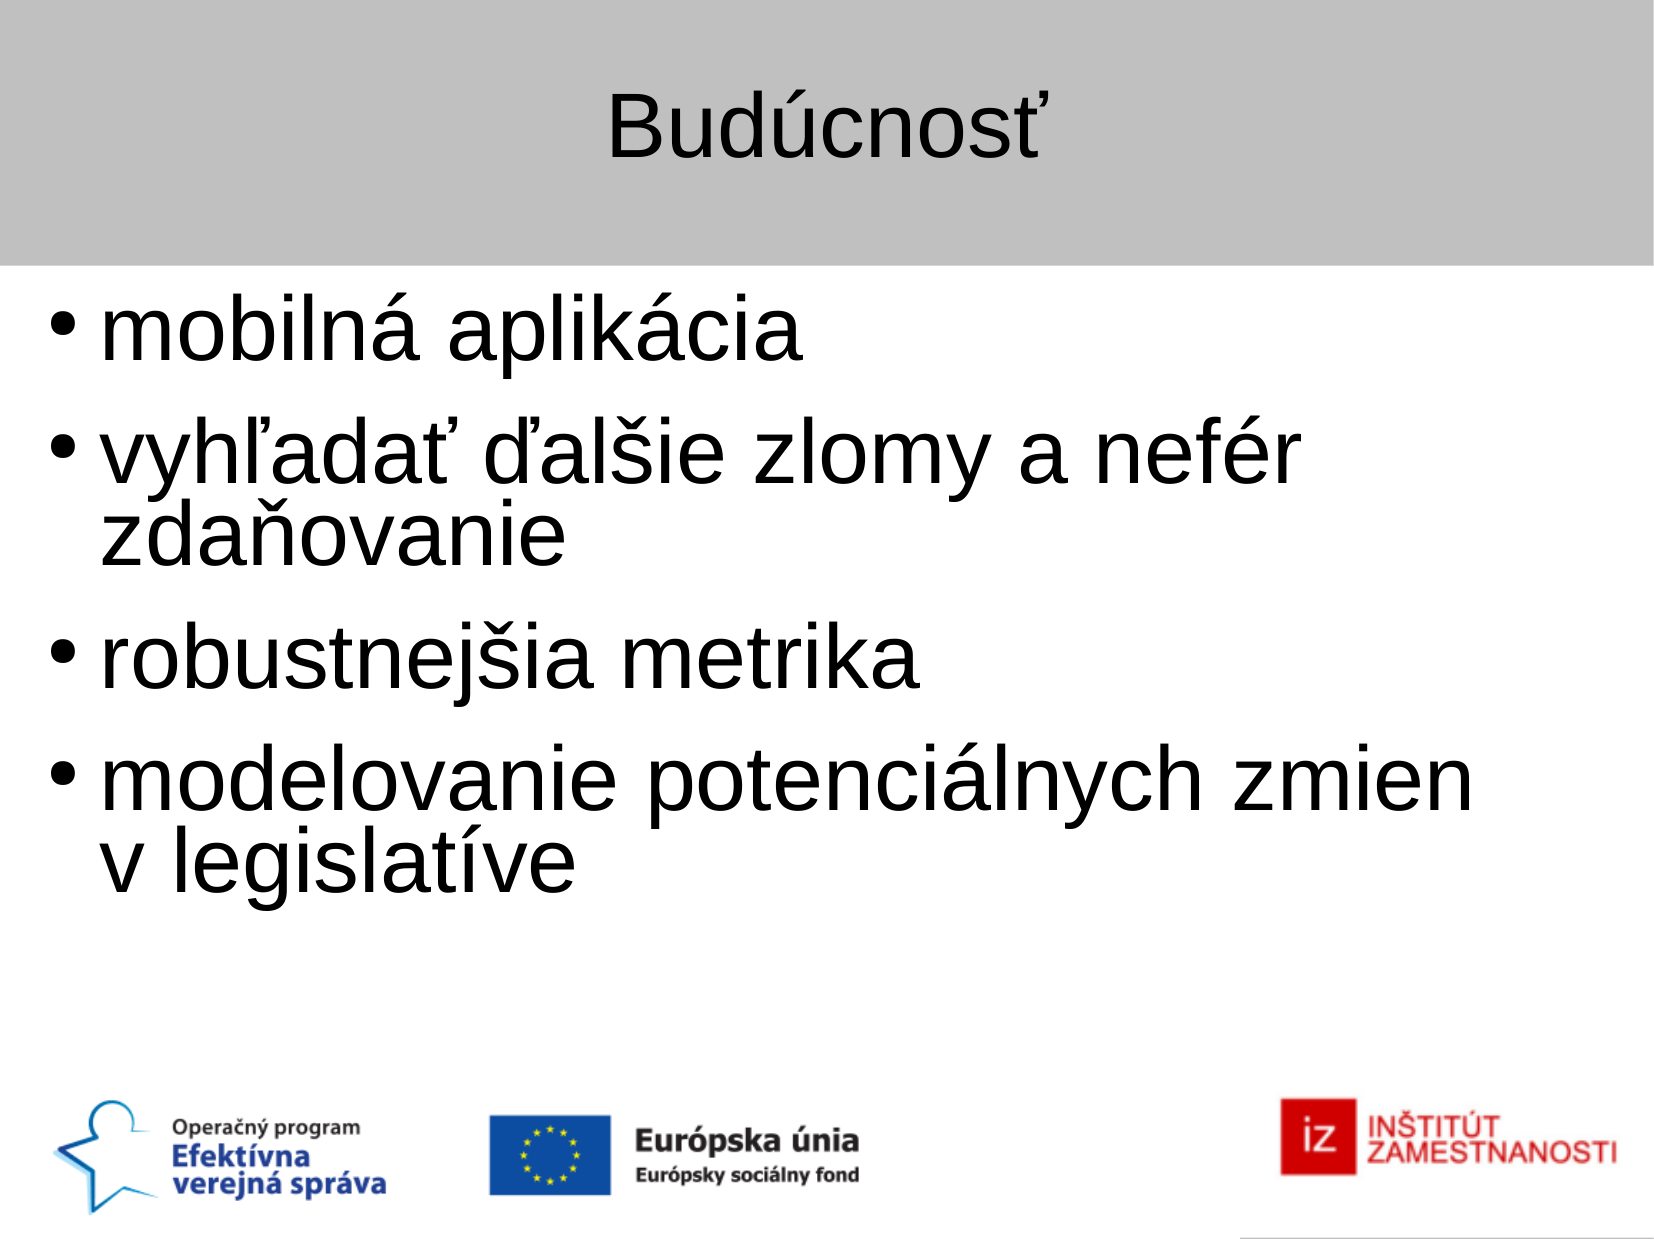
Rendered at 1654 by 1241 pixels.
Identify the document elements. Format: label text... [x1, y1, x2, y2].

picture [29, 1077, 886, 1241]
title Budúcnosť [88, 29, 1565, 237]
list mobilná aplikácia vyhľadať ďalšie zlomy a nefér zdaňovanie robustnejšia metrika modelovanie potenciálnych zmien v legislatíve [29, 295, 1533, 1077]
picture [1240, 1033, 1654, 1241]
